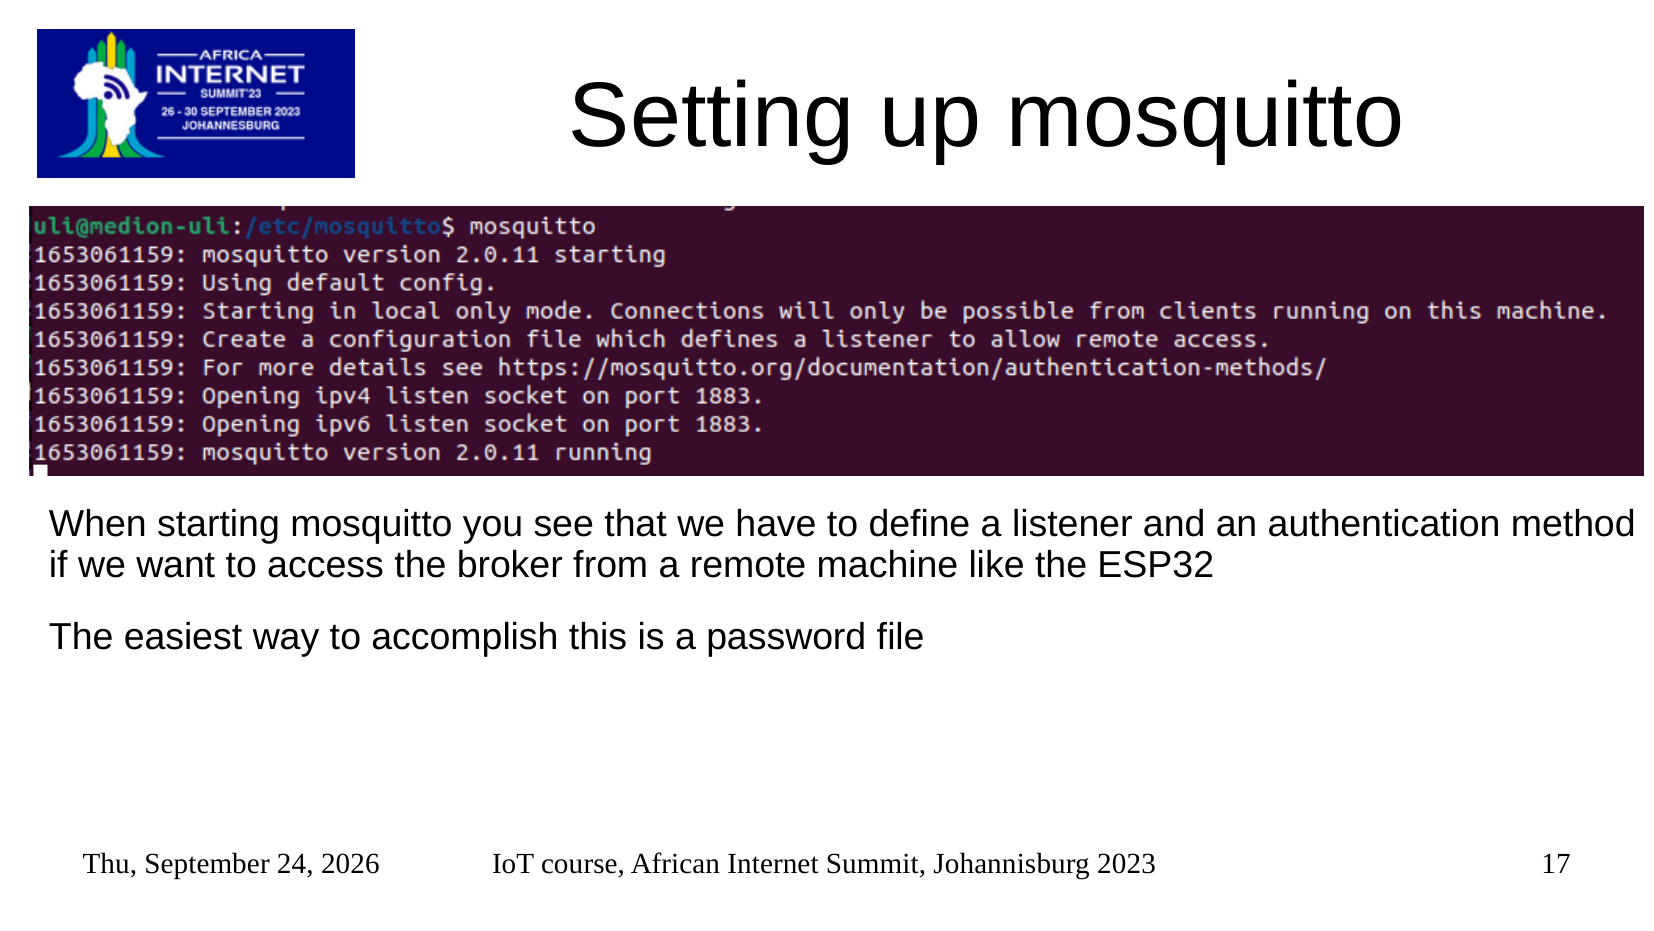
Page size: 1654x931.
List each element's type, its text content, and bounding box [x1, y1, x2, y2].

picture [37, 29, 355, 178]
picture [29, 206, 1644, 476]
title Setting up mosquitto [403, 37, 1571, 193]
list When starting mosquitto you see that we have to define a listener and an authentication method if we want to access the broker from a remote machine like the ESP32 The easiest way to accomplish this is a password file [49, 501, 1644, 758]
